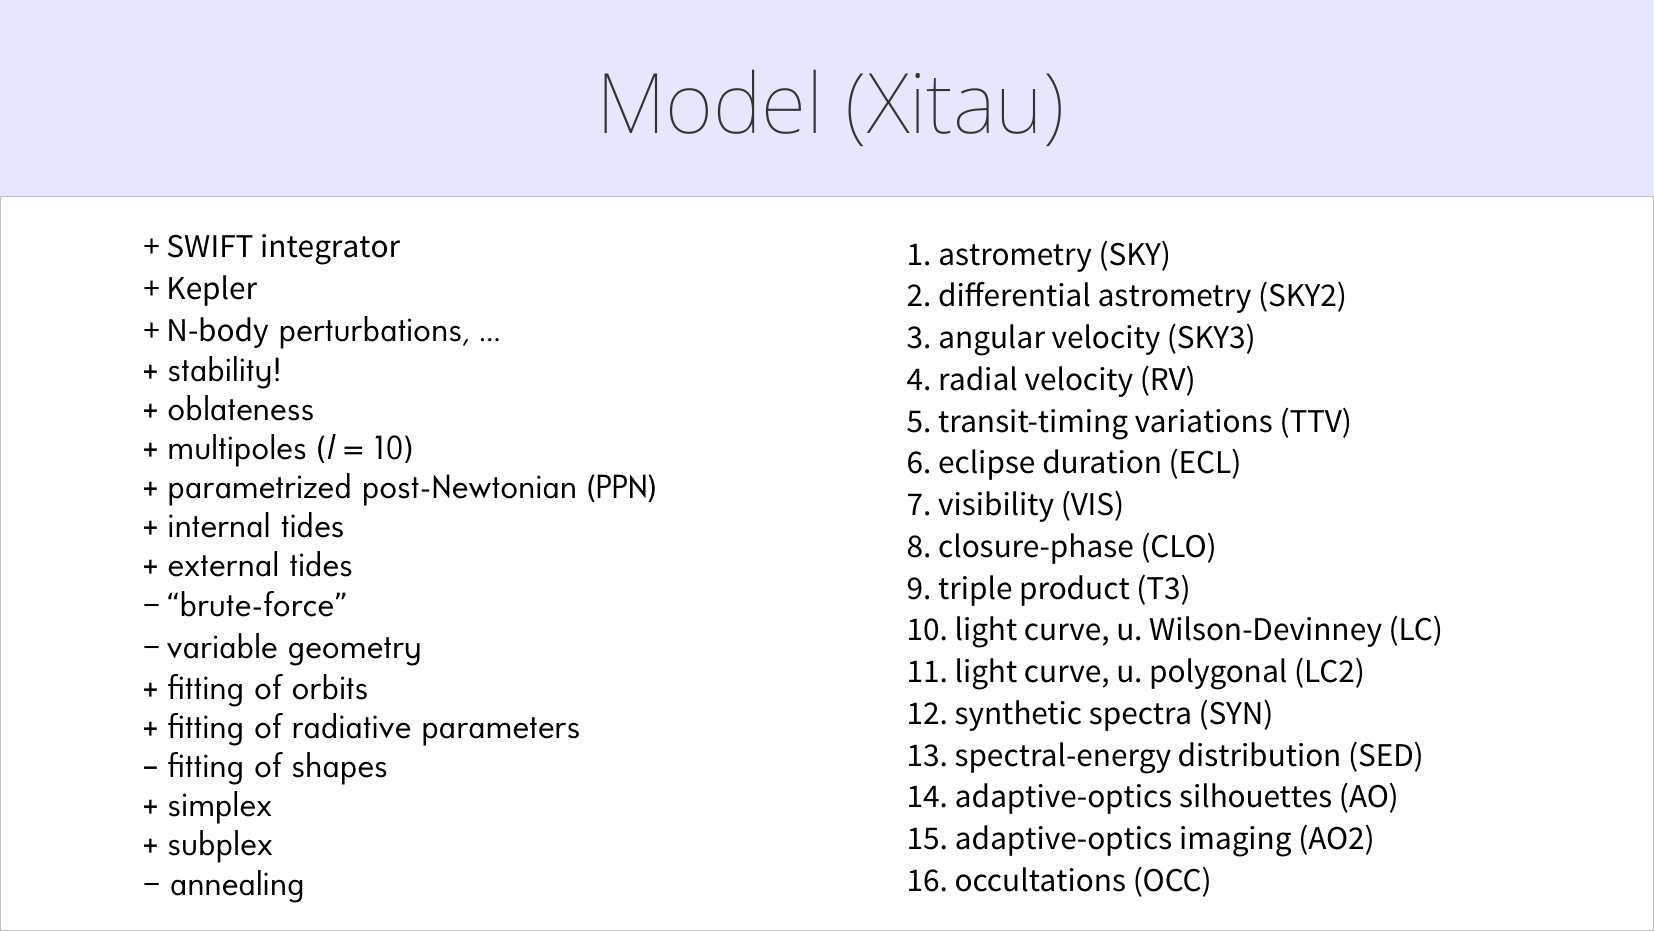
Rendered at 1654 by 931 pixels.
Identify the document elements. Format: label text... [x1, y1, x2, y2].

title Model (Xitau) [124, 23, 1537, 179]
text_box 1. astrometry (SKY) 2. differential astrometry (SKY2) 3. angular velocity (SKY3) 4. radial velocity (RV) 5. transit-timing variations (TTV) 6. eclipse duration (ECL) 7. visibility (VIS) 8. closure-phase (CLO) 9. triple product (T3) 10. light curve, u. Wilson-Devinney (LC) 11. light curve, u. polygonal (LC2) 12. synthetic spectra (SYN) 13. spectral-energy distribution (SED) 14. adaptive-optics silhouettes (AO) 15. adaptive-optics imaging (AO2) 16. occultations (OCC) [891, 225, 1591, 931]
list + SWIFT integrator + Kepler + N-body perturbations, ... + stability! + oblateness + multipoles (l = 10) + parametrized post-Newtonian (PPN) + internal tides + external tides − “brute-force” − variable geometry + fitting of orbits + fitting of radiative parameters − fitting of shapes + simplex + subplex − annealing [143, 225, 877, 931]
